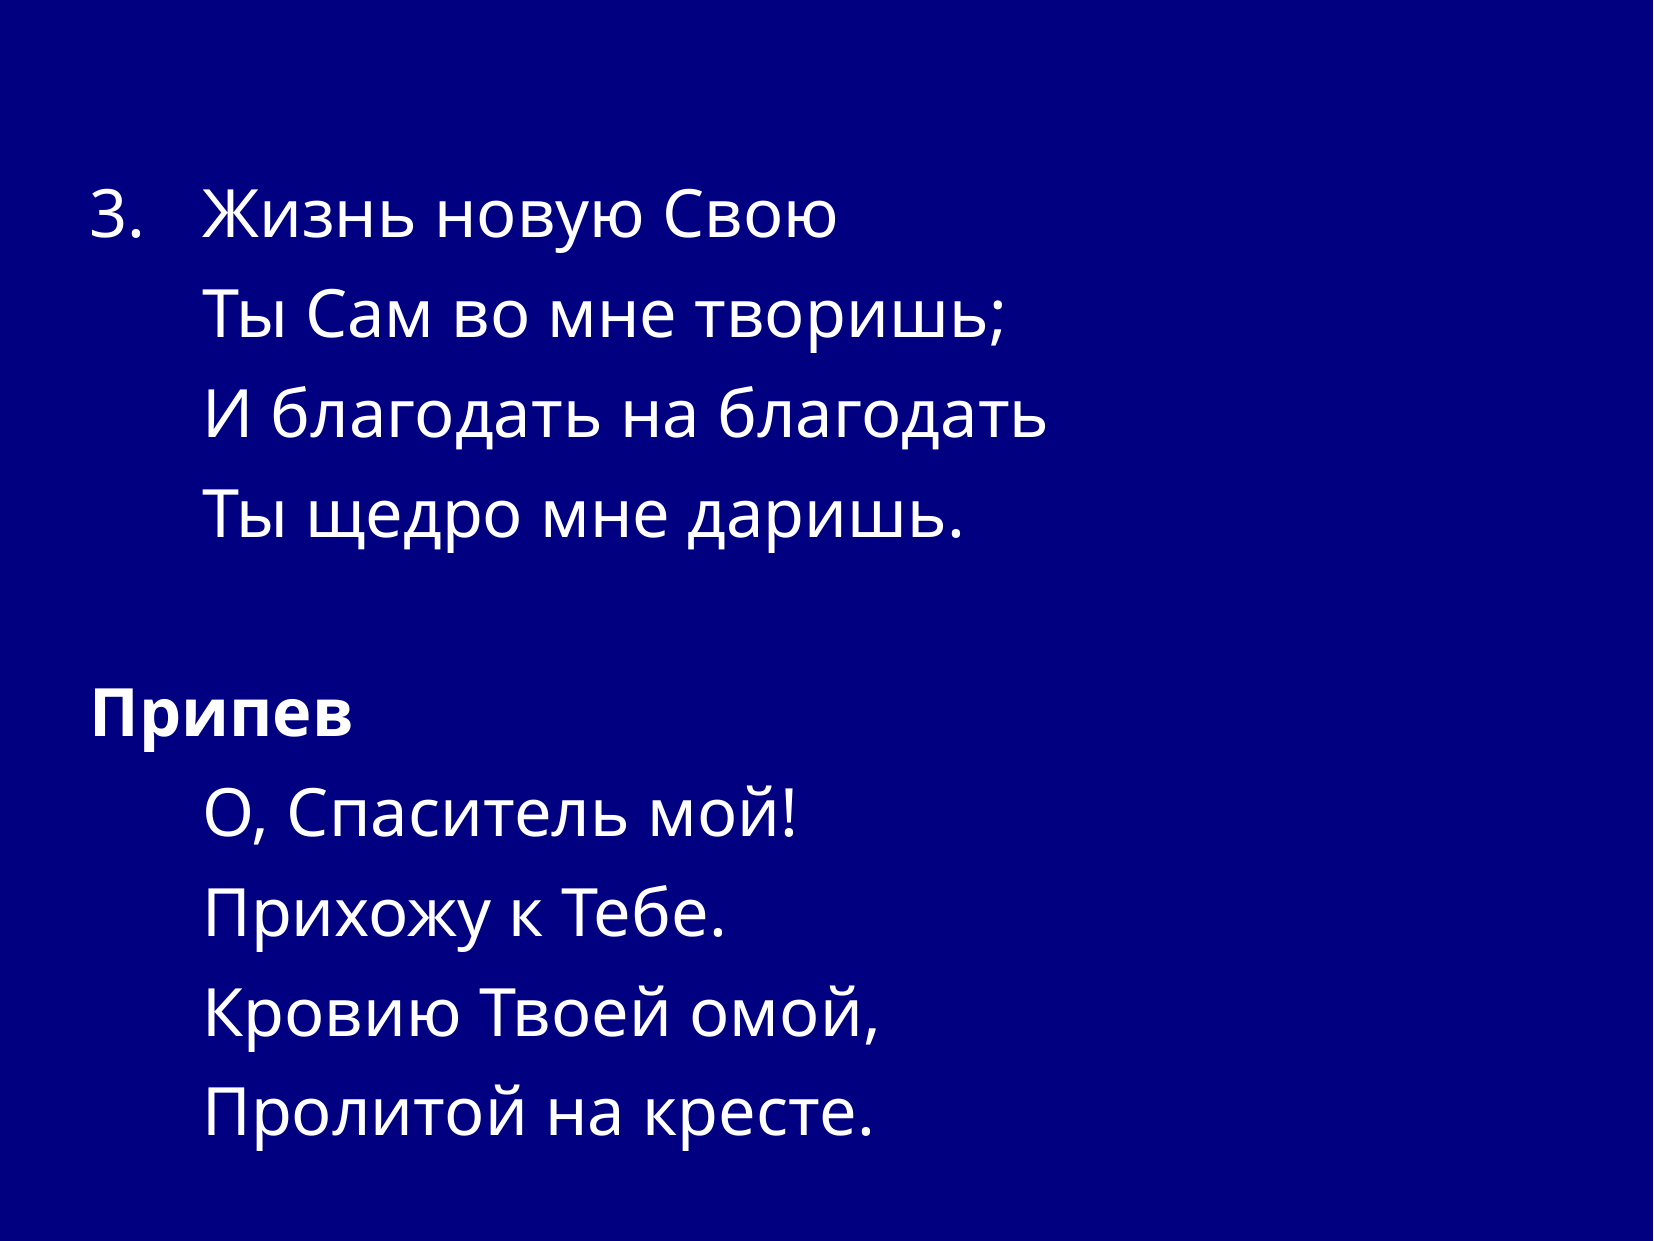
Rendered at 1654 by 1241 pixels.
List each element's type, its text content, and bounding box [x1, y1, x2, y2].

text_box 3. Жизнь новую Свою Ты Сам во мне творишь; И благодать на благодать Ты щедро мне даришь. Припев О, Спаситель мой! Прихожу к Тебе. Кровию Твоей омой, Пролитой на кресте. [75, 150, 1576, 1163]
